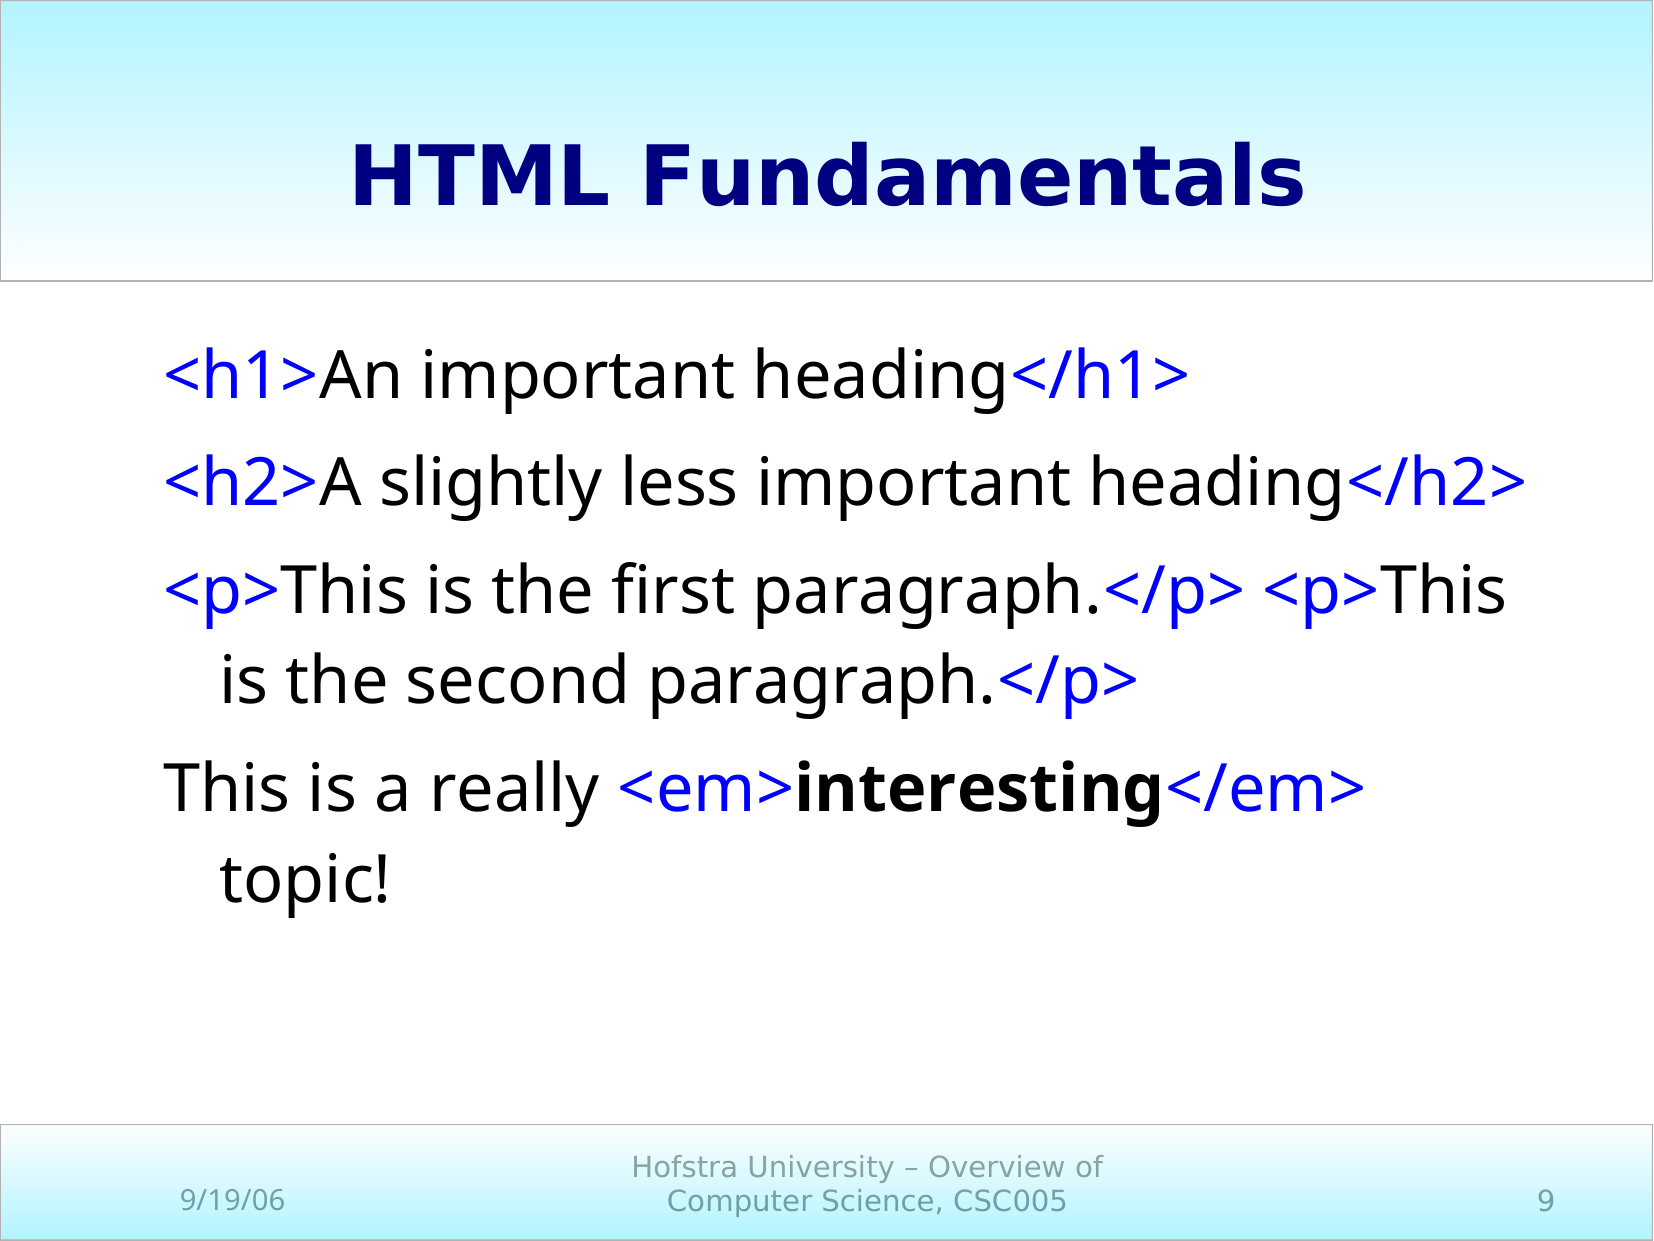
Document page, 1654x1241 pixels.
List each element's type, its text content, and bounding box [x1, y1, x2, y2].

title HTML Fundamentals [123, 94, 1533, 233]
list <h1>An important heading</h1> <h2>A slightly less important heading</h2> <p>This is the first paragraph.</p> <p>This is the second paragraph.</p> This is a really <em>interesting</em> topic! [148, 319, 1554, 1078]
